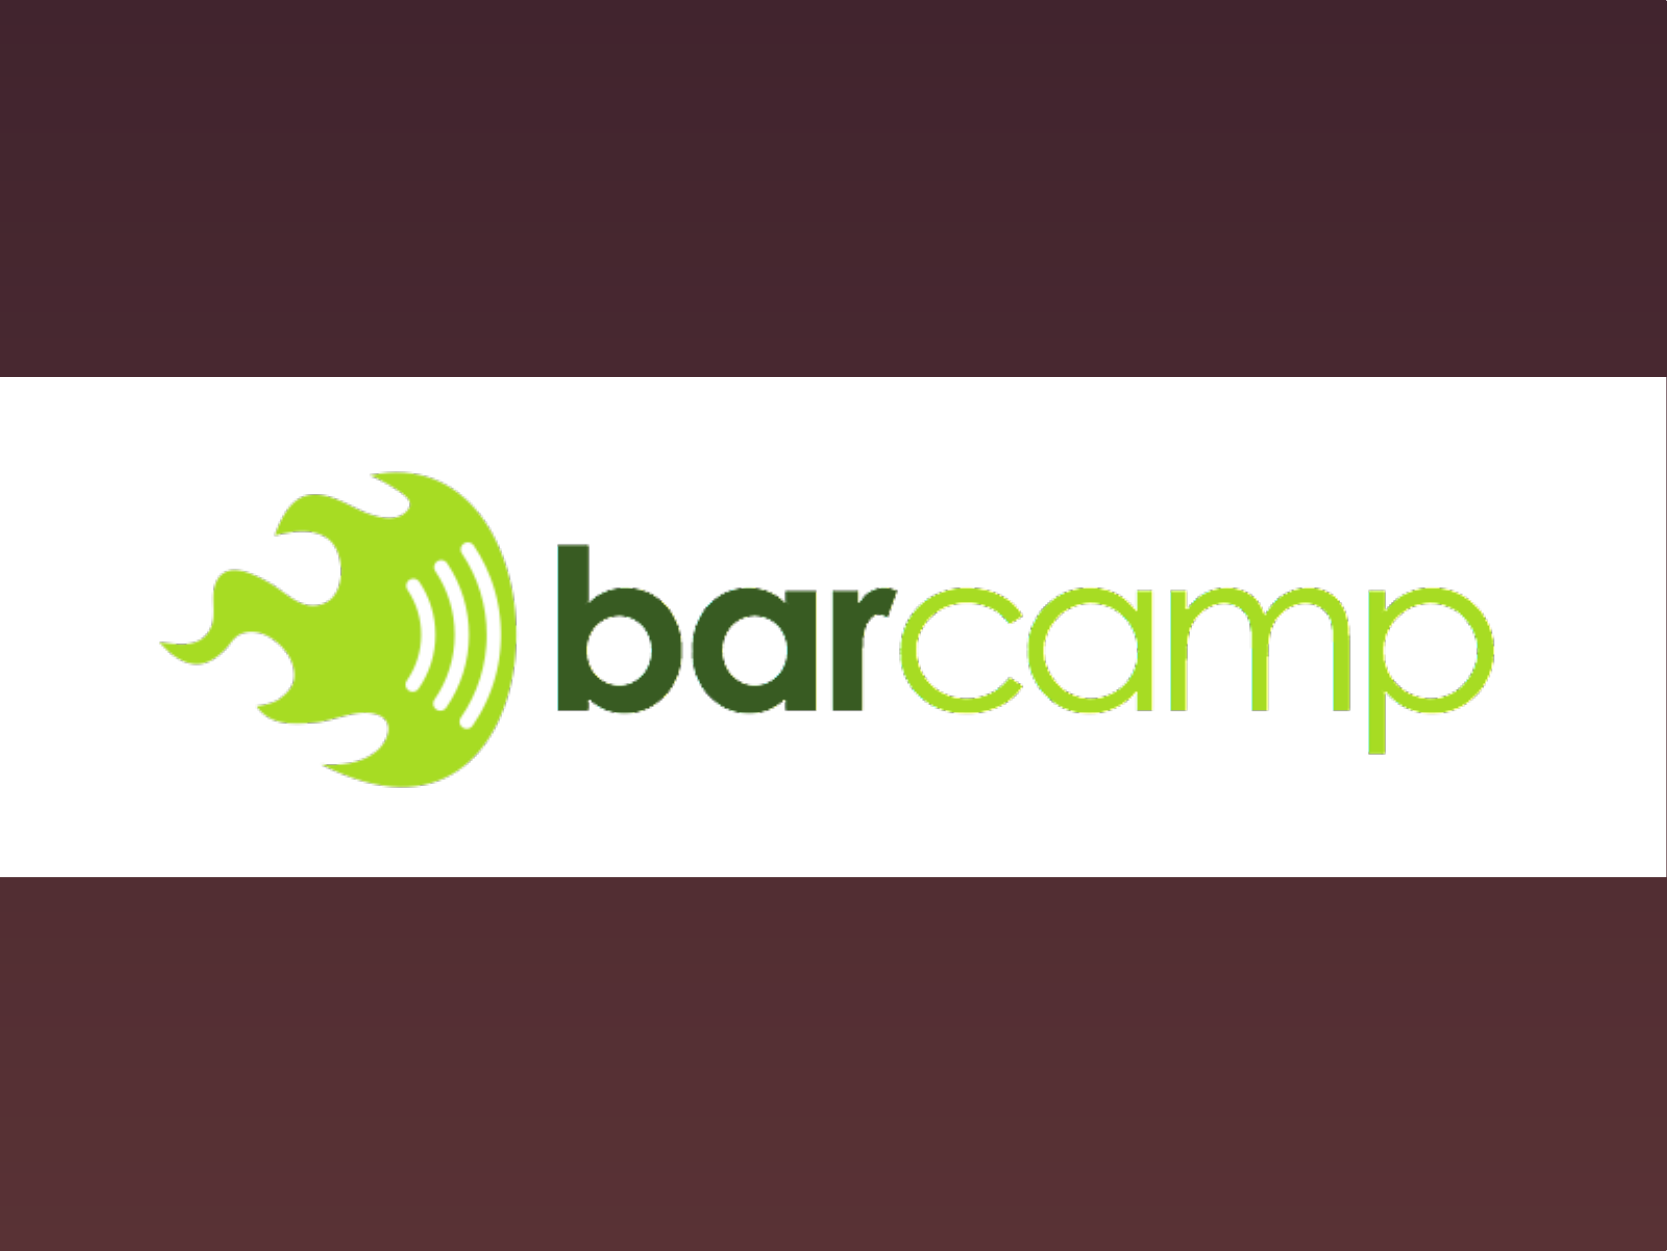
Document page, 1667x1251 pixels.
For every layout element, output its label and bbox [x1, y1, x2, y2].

picture [133, 412, 1536, 842]
text_box [0, 377, 1667, 878]
